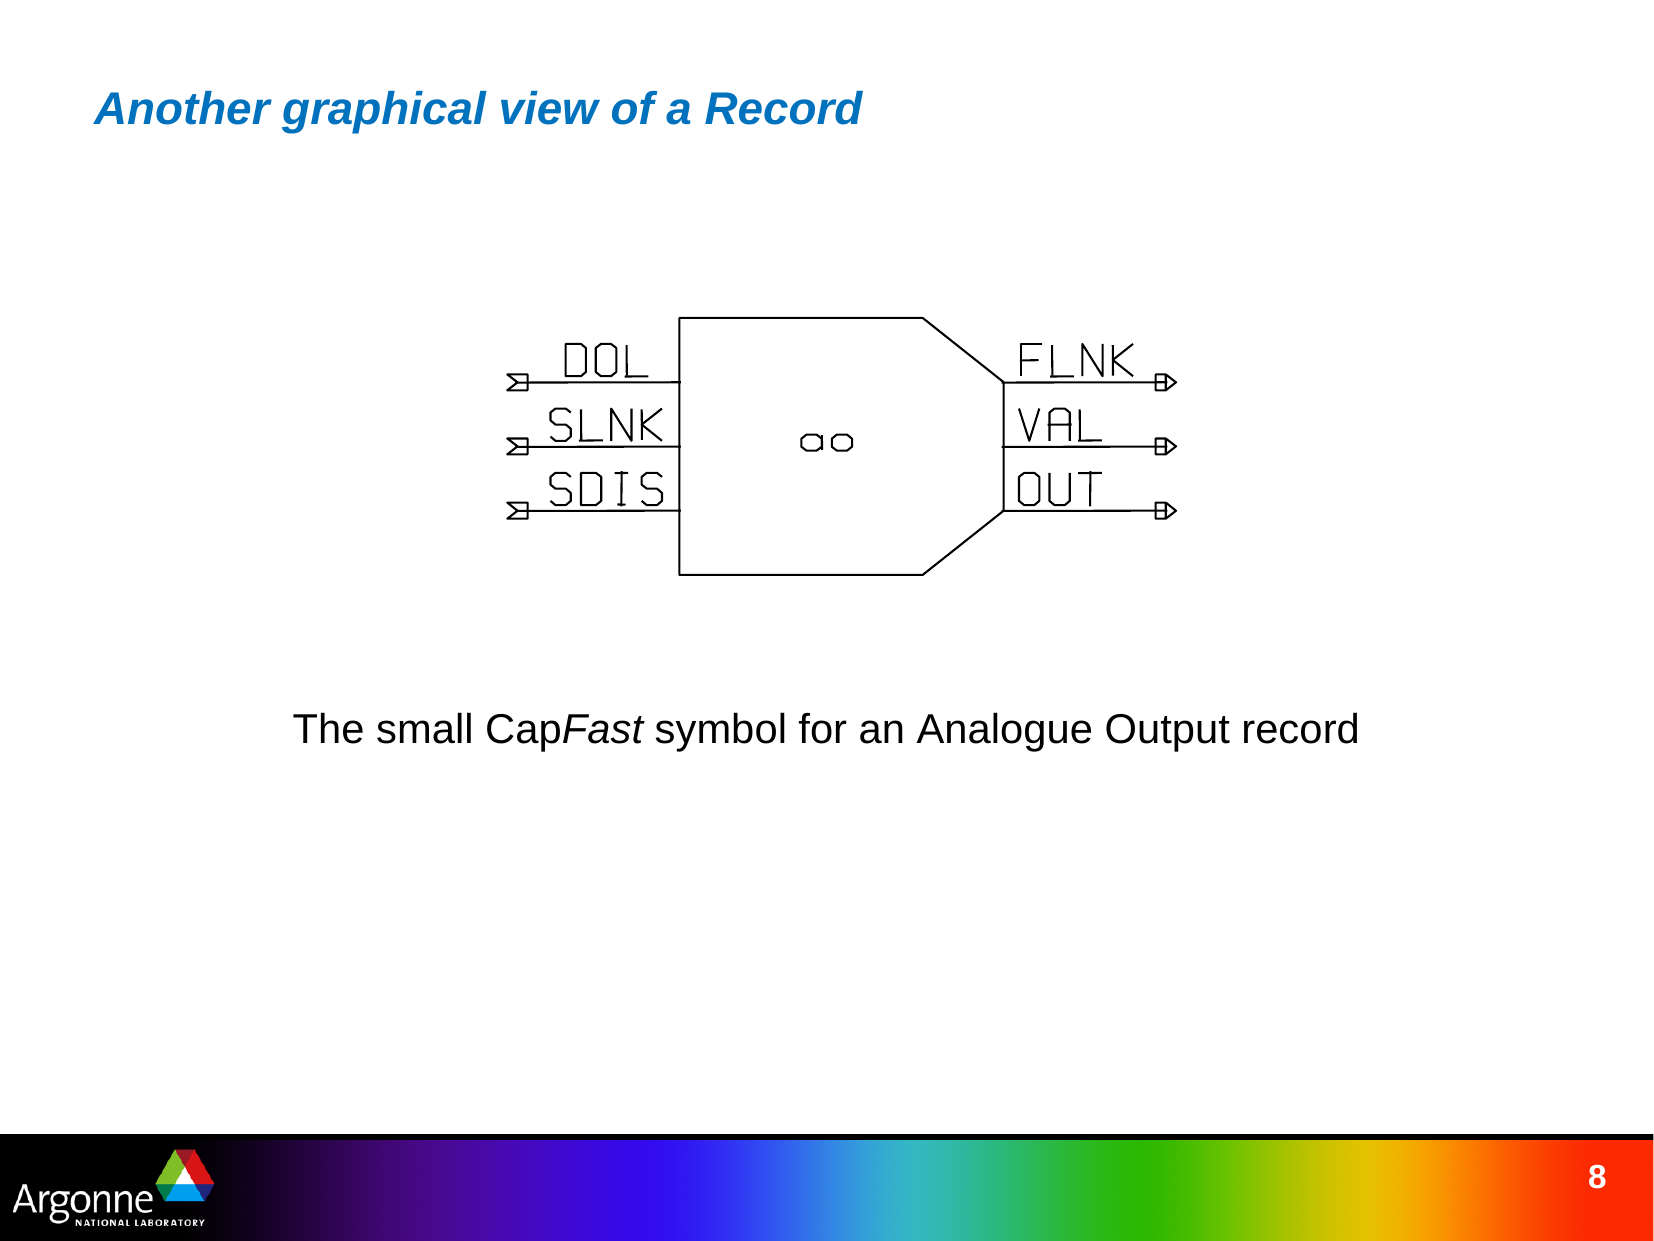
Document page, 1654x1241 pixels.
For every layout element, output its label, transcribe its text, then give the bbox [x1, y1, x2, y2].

picture [0, 1134, 1654, 1241]
title Another graphical view of a Record [79, 80, 1379, 180]
text_box The small CapFast symbol for an Analogue Output record [163, 686, 1490, 760]
